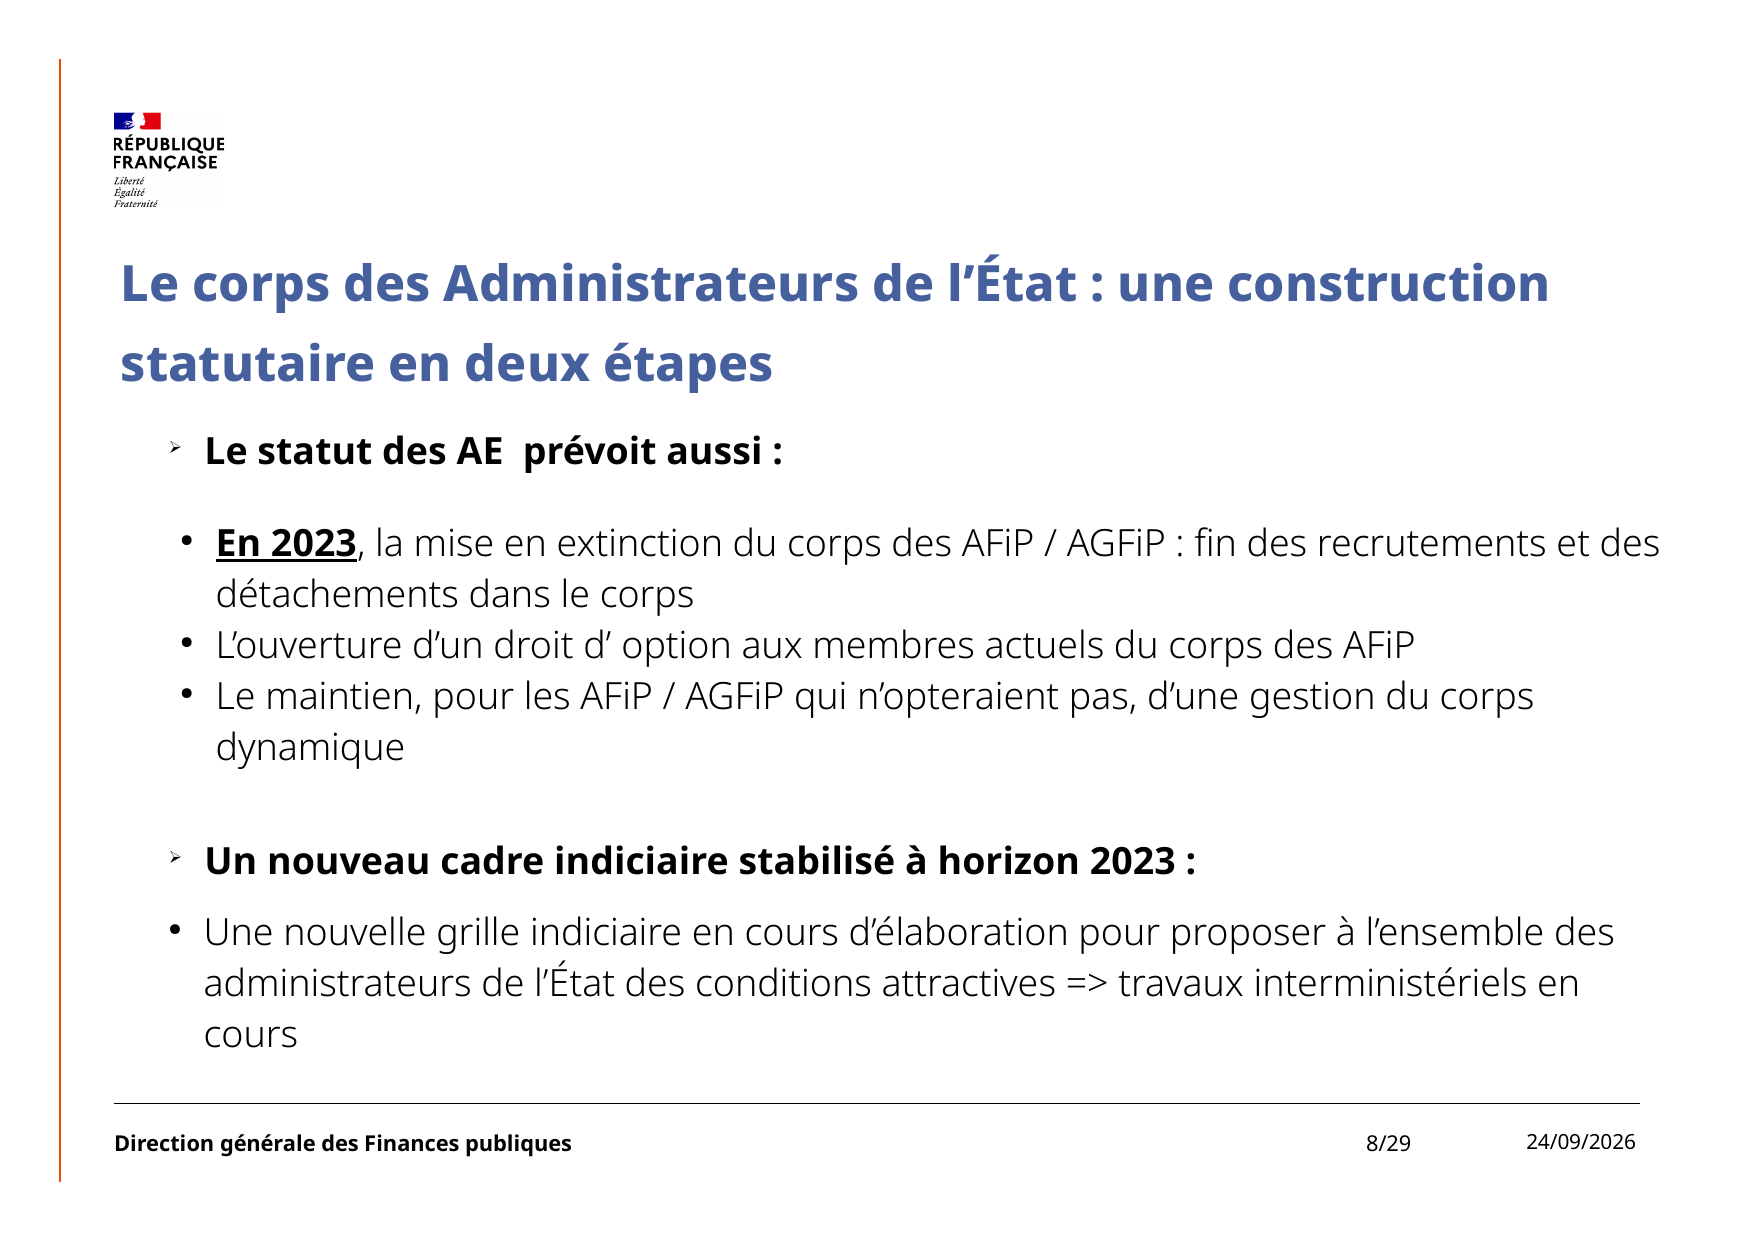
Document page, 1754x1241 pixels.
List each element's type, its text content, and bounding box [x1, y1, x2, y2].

text_box Une nouvelle grille indiciaire en cours d’élaboration pour proposer à l’ensemble des administrateurs de l’État des conditions attractives => travaux interministériels en cours [153, 897, 1678, 1069]
text_box En 2023, la mise en extinction du corps des AFiP / AGFiP : fin des recrutements et des détachements dans le corps L’ouverture d’un droit d’ option aux membres actuels du corps des AFiP Le maintien, pour les AFiP / AGFiP qui n’opteraient pas, d’une gestion du corps dynamique [165, 508, 1707, 784]
text_box Un nouveau cadre indiciaire stabilisé à horizon 2023 : [118, 826, 1294, 934]
text_box Le corps des Administrateurs de l’État : une construction statutaire en deux étapes [106, 240, 1689, 426]
picture [114, 112, 225, 207]
text_box Le statut des AE prévoit aussi : [154, 416, 1045, 484]
